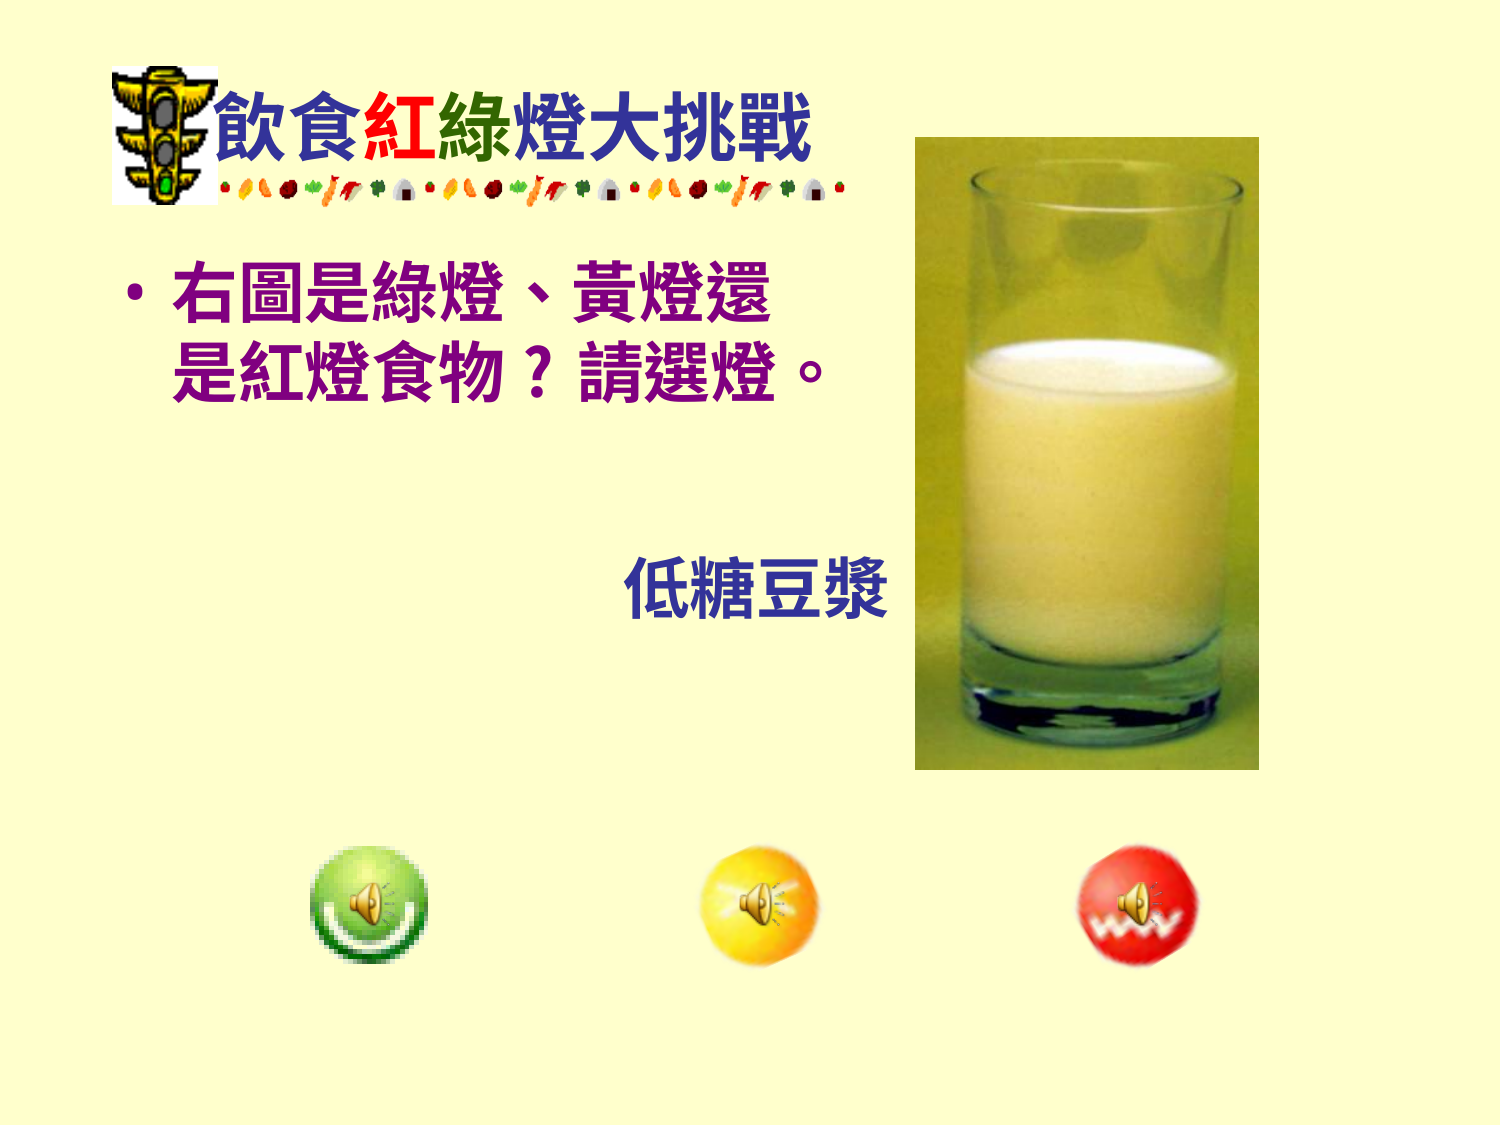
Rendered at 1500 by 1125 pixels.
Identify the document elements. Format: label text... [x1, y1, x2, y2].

picture [915, 137, 1259, 770]
picture [1048, 817, 1231, 992]
text_box 低糖豆漿 [608, 538, 906, 635]
picture [673, 822, 850, 988]
list 右圖是綠燈、黃燈還是紅燈食物?請選燈。 [100, 243, 833, 516]
text_box 飲食紅綠燈大挑戰 [194, 78, 868, 173]
picture [301, 846, 443, 964]
picture [112, 66, 847, 209]
